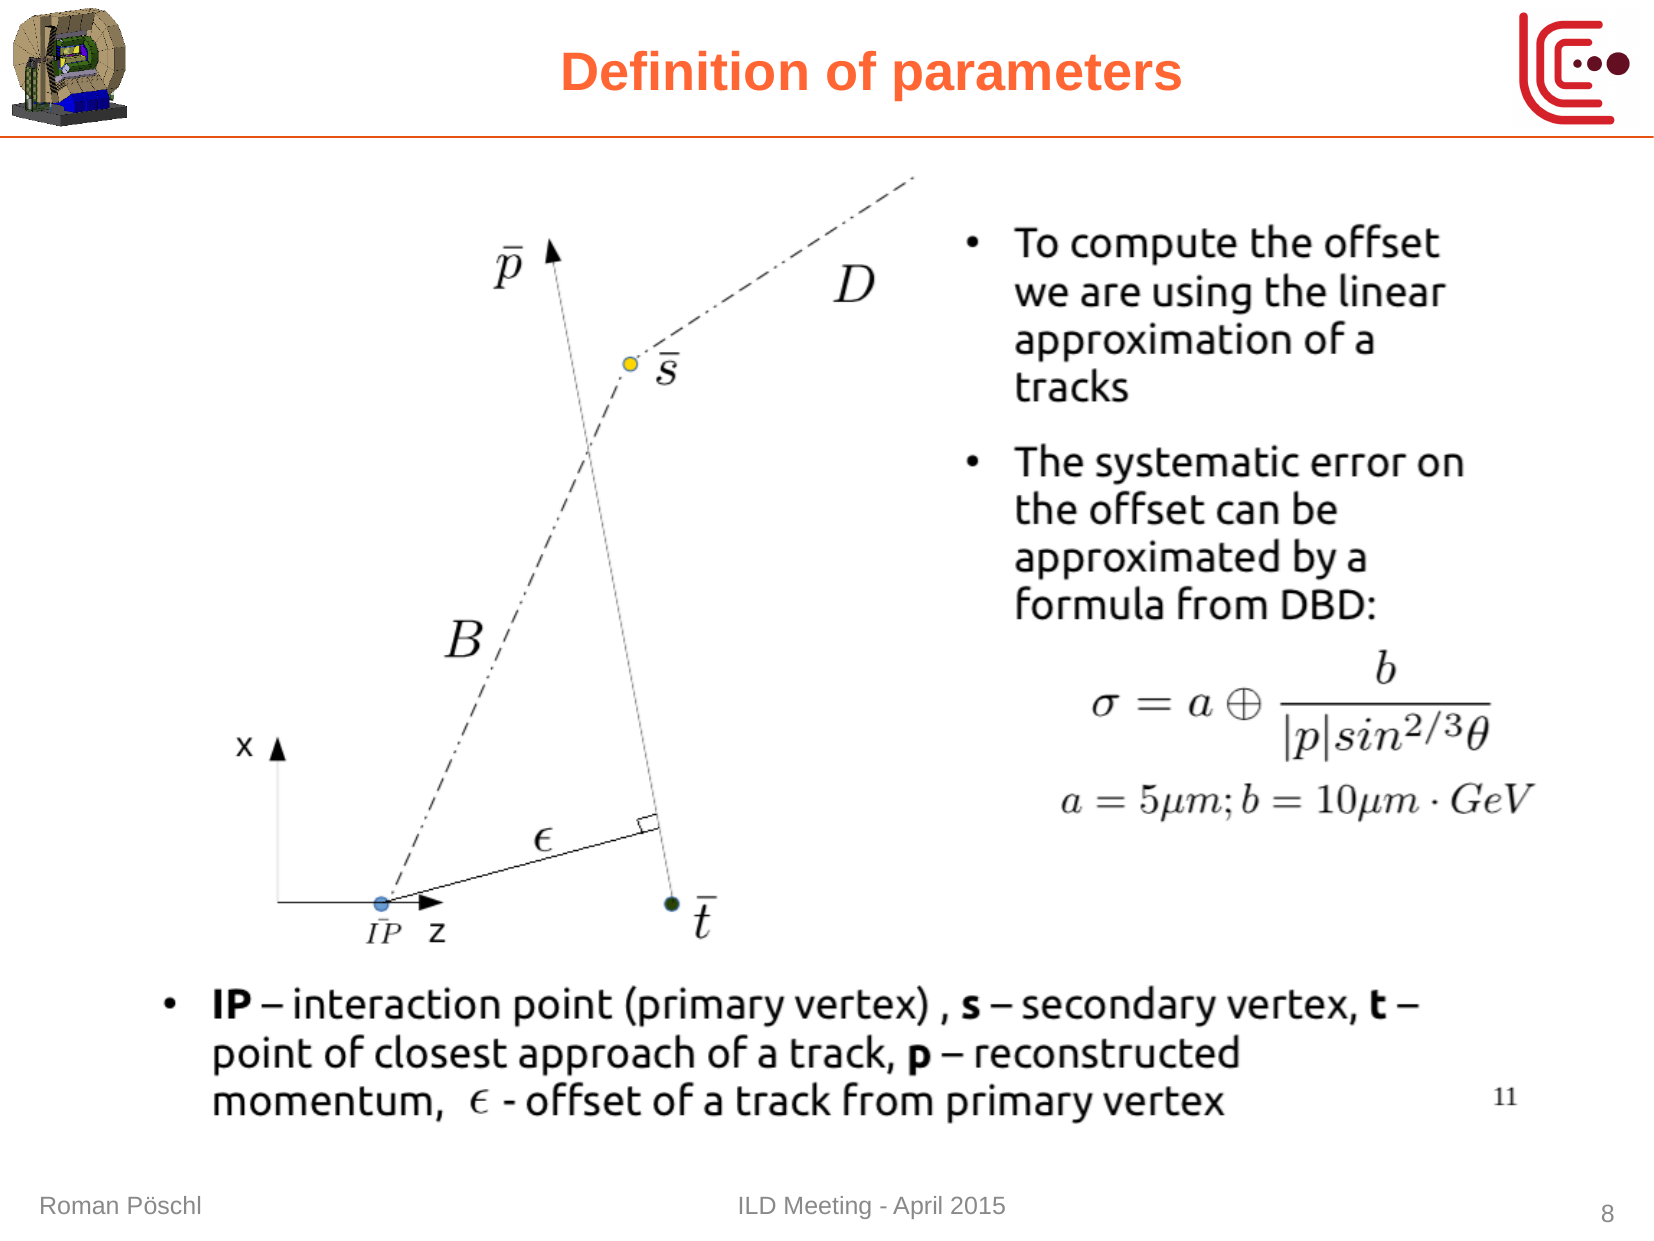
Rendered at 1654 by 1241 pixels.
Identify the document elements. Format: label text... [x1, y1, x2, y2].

picture [1508, 2, 1641, 135]
picture [89, 168, 1573, 1150]
picture [11, 6, 128, 127]
title Definition of parameters [128, 29, 1617, 113]
